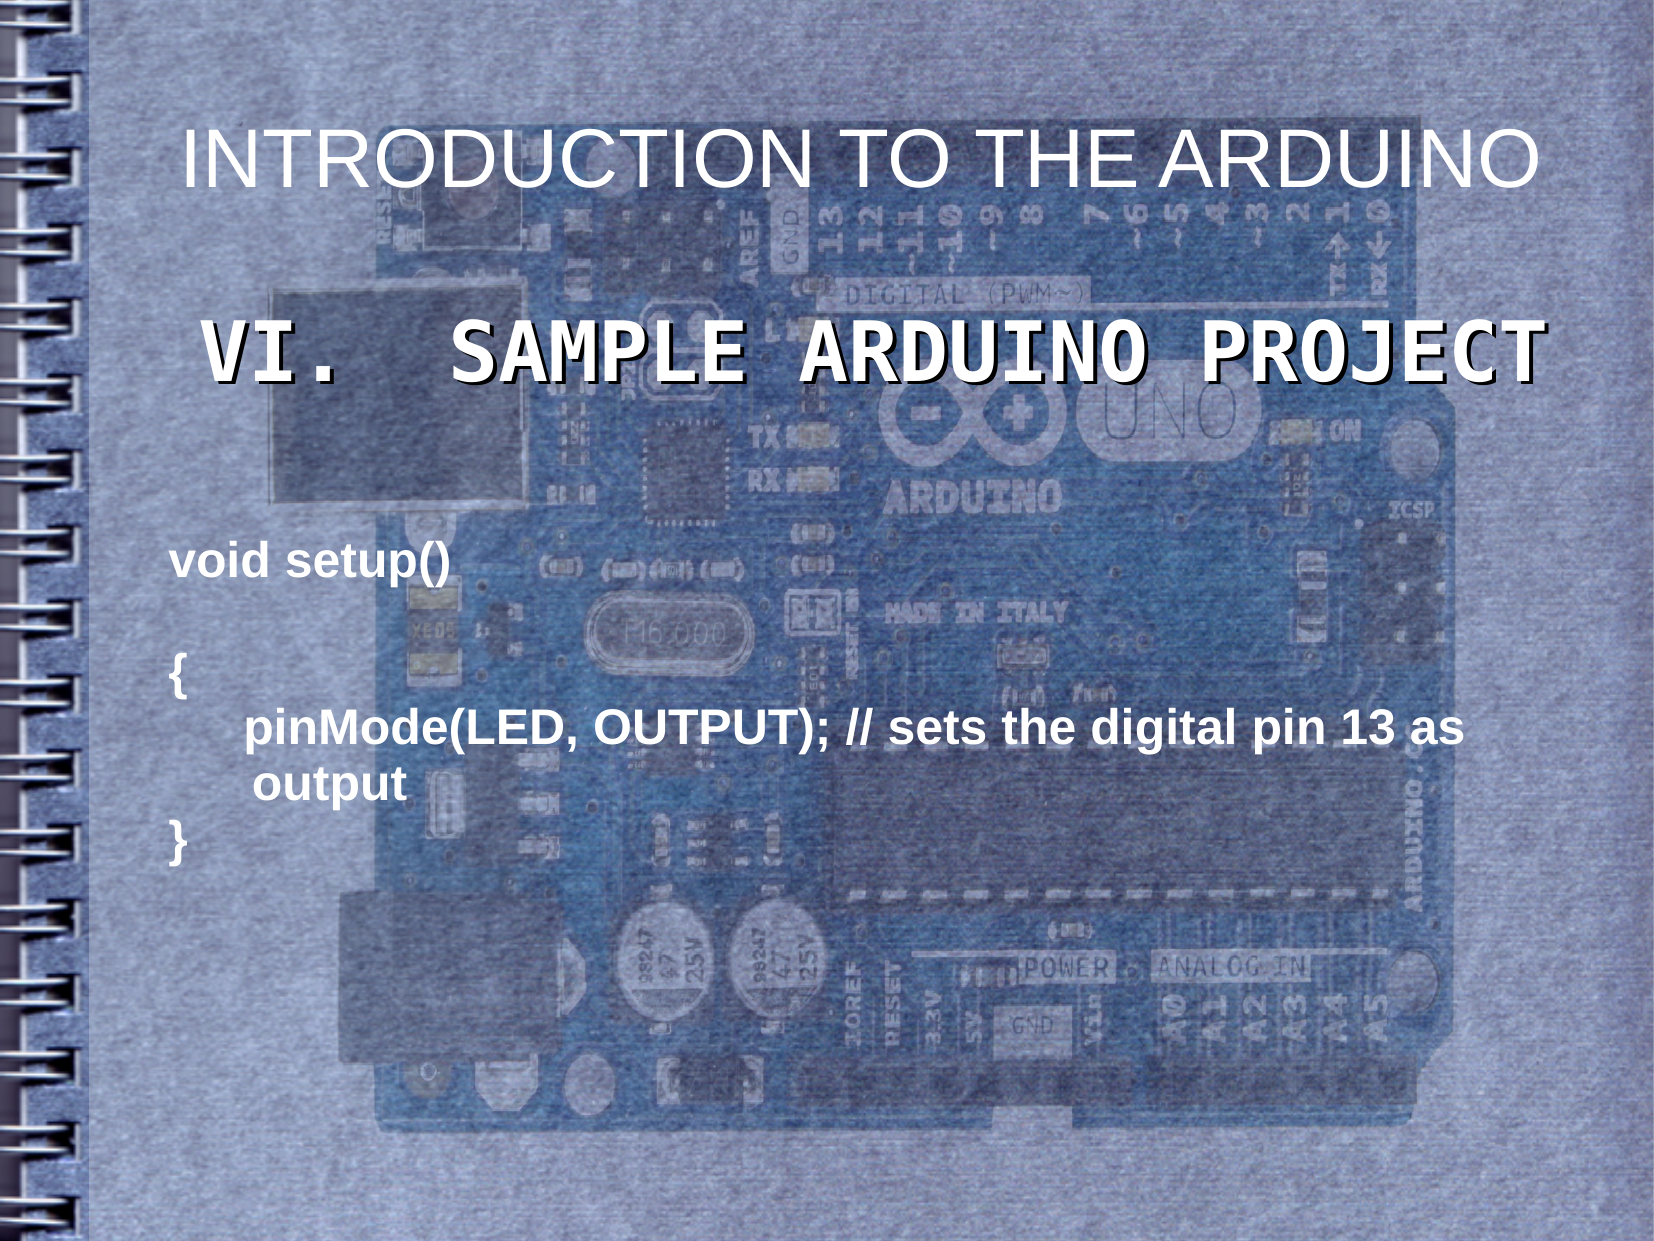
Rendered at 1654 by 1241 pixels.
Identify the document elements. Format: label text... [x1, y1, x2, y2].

text_box void setup() { pinMode(LED, OUTPUT); // sets the digital pin 13 as output } [153, 525, 1504, 991]
text_box INTRODUCTION TO THE ARDUINO [165, 75, 1561, 286]
picture [0, 0, 1654, 1241]
text_box VI. SAMPLE ARDUINO PROJECT [153, 296, 1594, 409]
